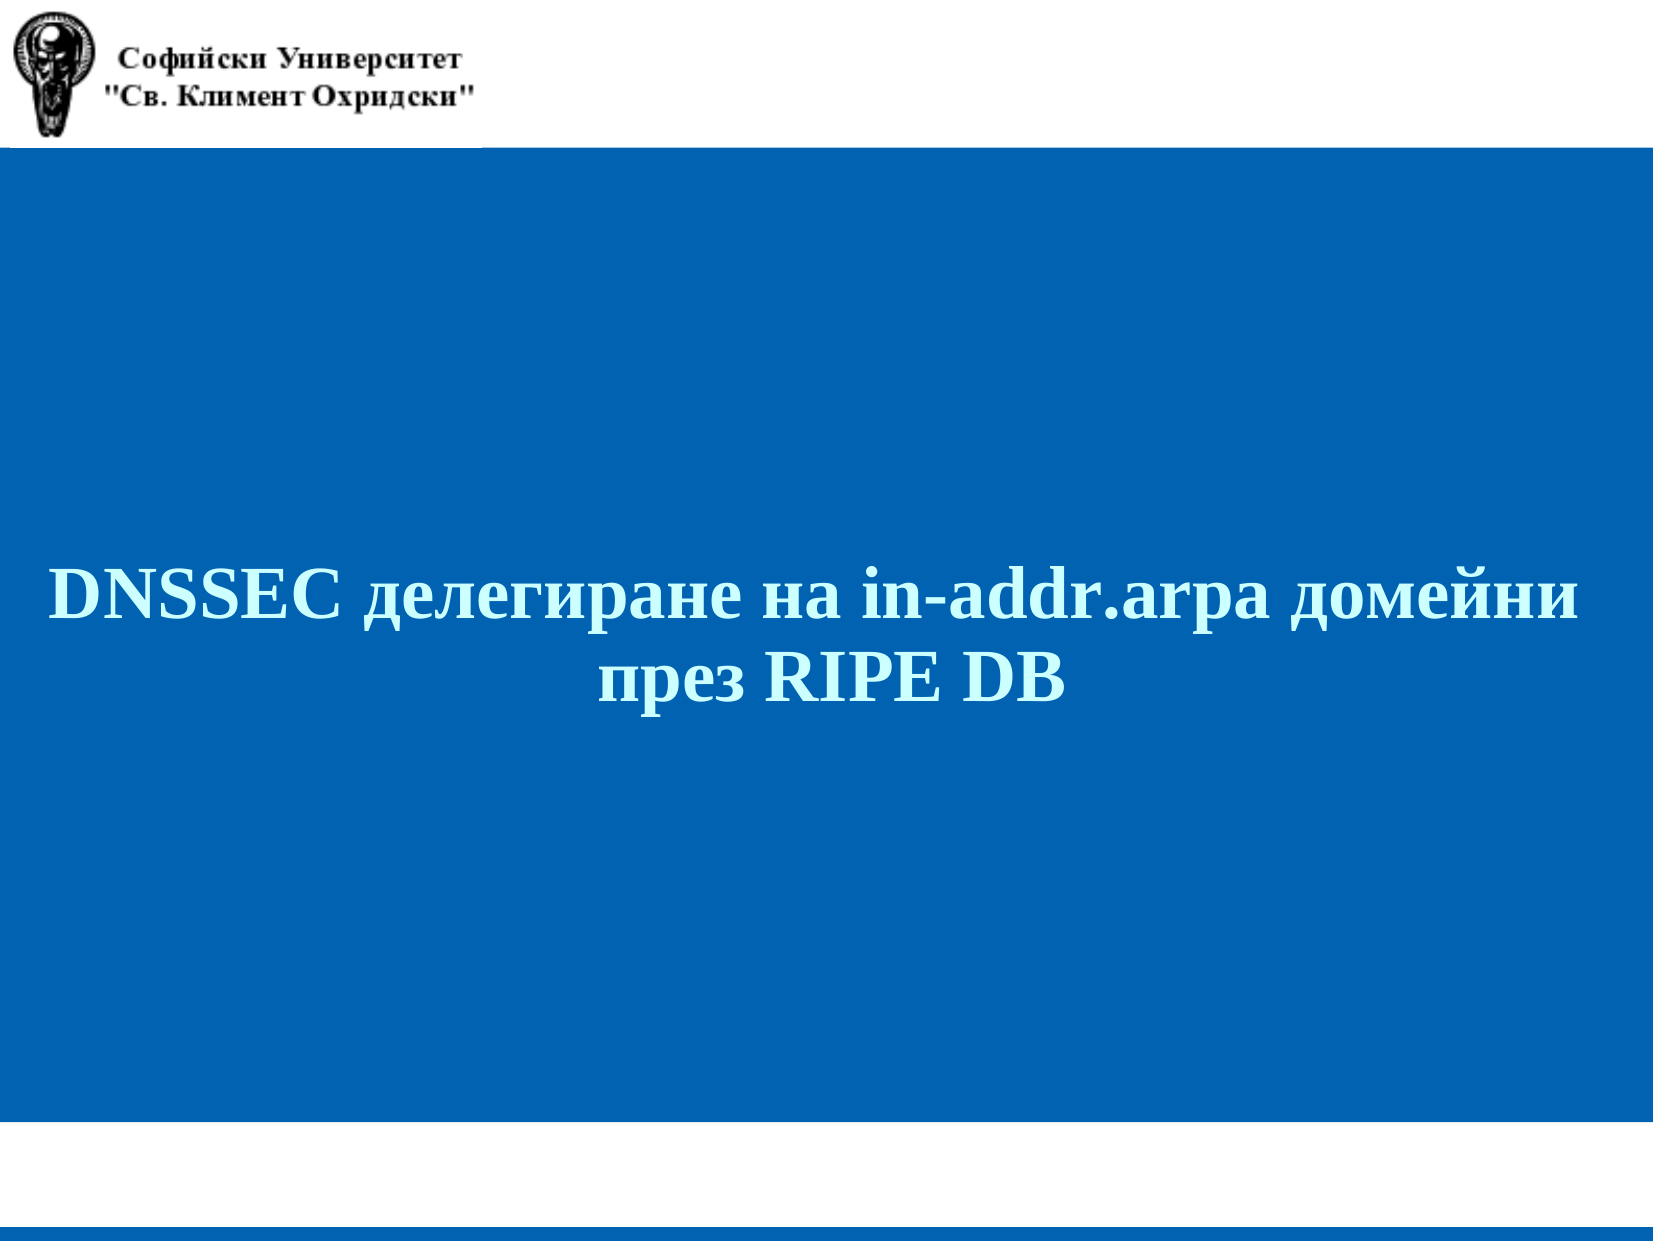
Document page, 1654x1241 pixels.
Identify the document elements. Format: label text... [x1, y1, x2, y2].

picture [10, 0, 482, 148]
text_box DNSSEC делегиране на in-addr.arpa домейни през RIPE DB [0, 147, 1653, 1123]
